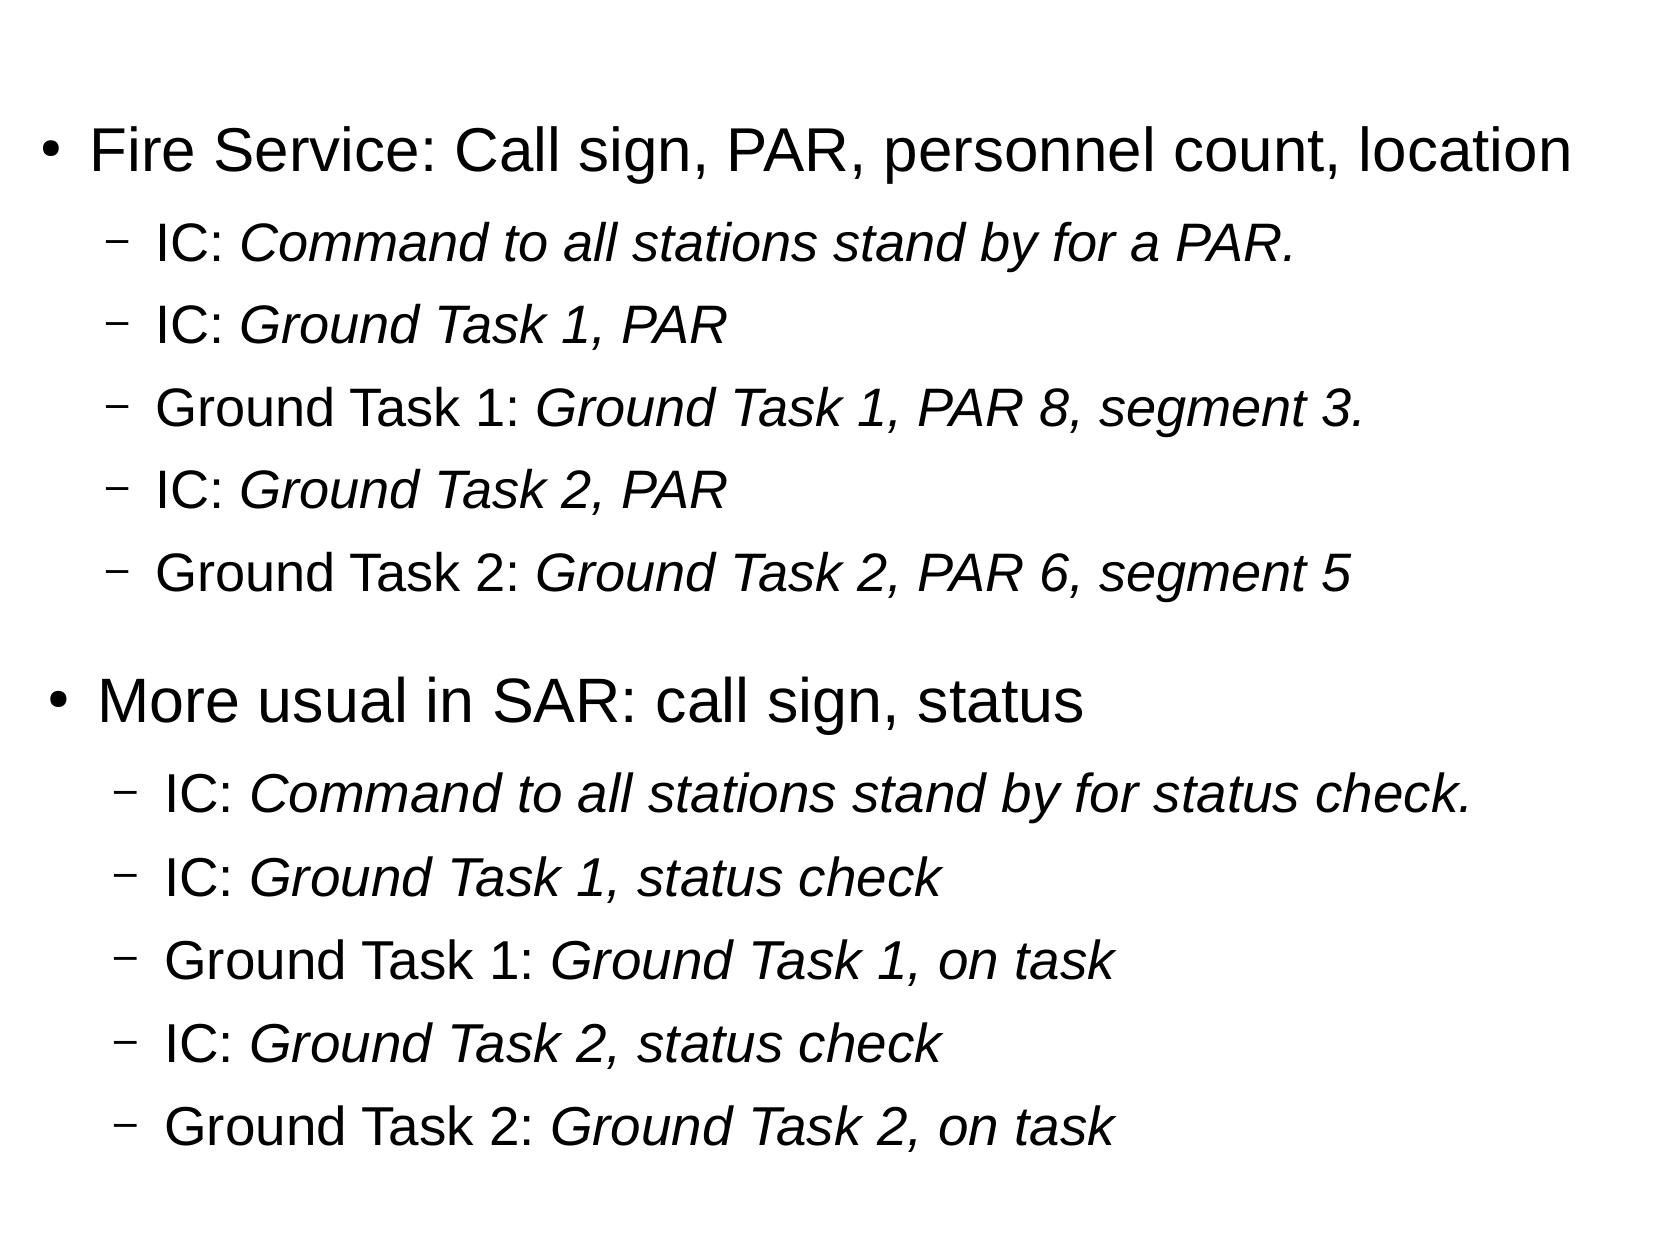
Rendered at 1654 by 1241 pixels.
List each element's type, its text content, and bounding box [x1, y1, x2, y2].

list Fire Service: Call sign, PAR, personnel count, location IC: Command to all stations stand by for a PAR. IC: Ground Task 1, PAR Ground Task 1: Ground Task 1, PAR 8, segment 3. IC: Ground Task 2, PAR Ground Task 2: Ground Task 2, PAR 6, segment 5 [23, 115, 1602, 612]
list More usual in SAR: call sign, status IC: Command to all stations stand by for status check. IC: Ground Task 1, status check Ground Task 1: Ground Task 1, on task IC: Ground Task 2, status check Ground Task 2: Ground Task 2, on task [30, 665, 1607, 1162]
